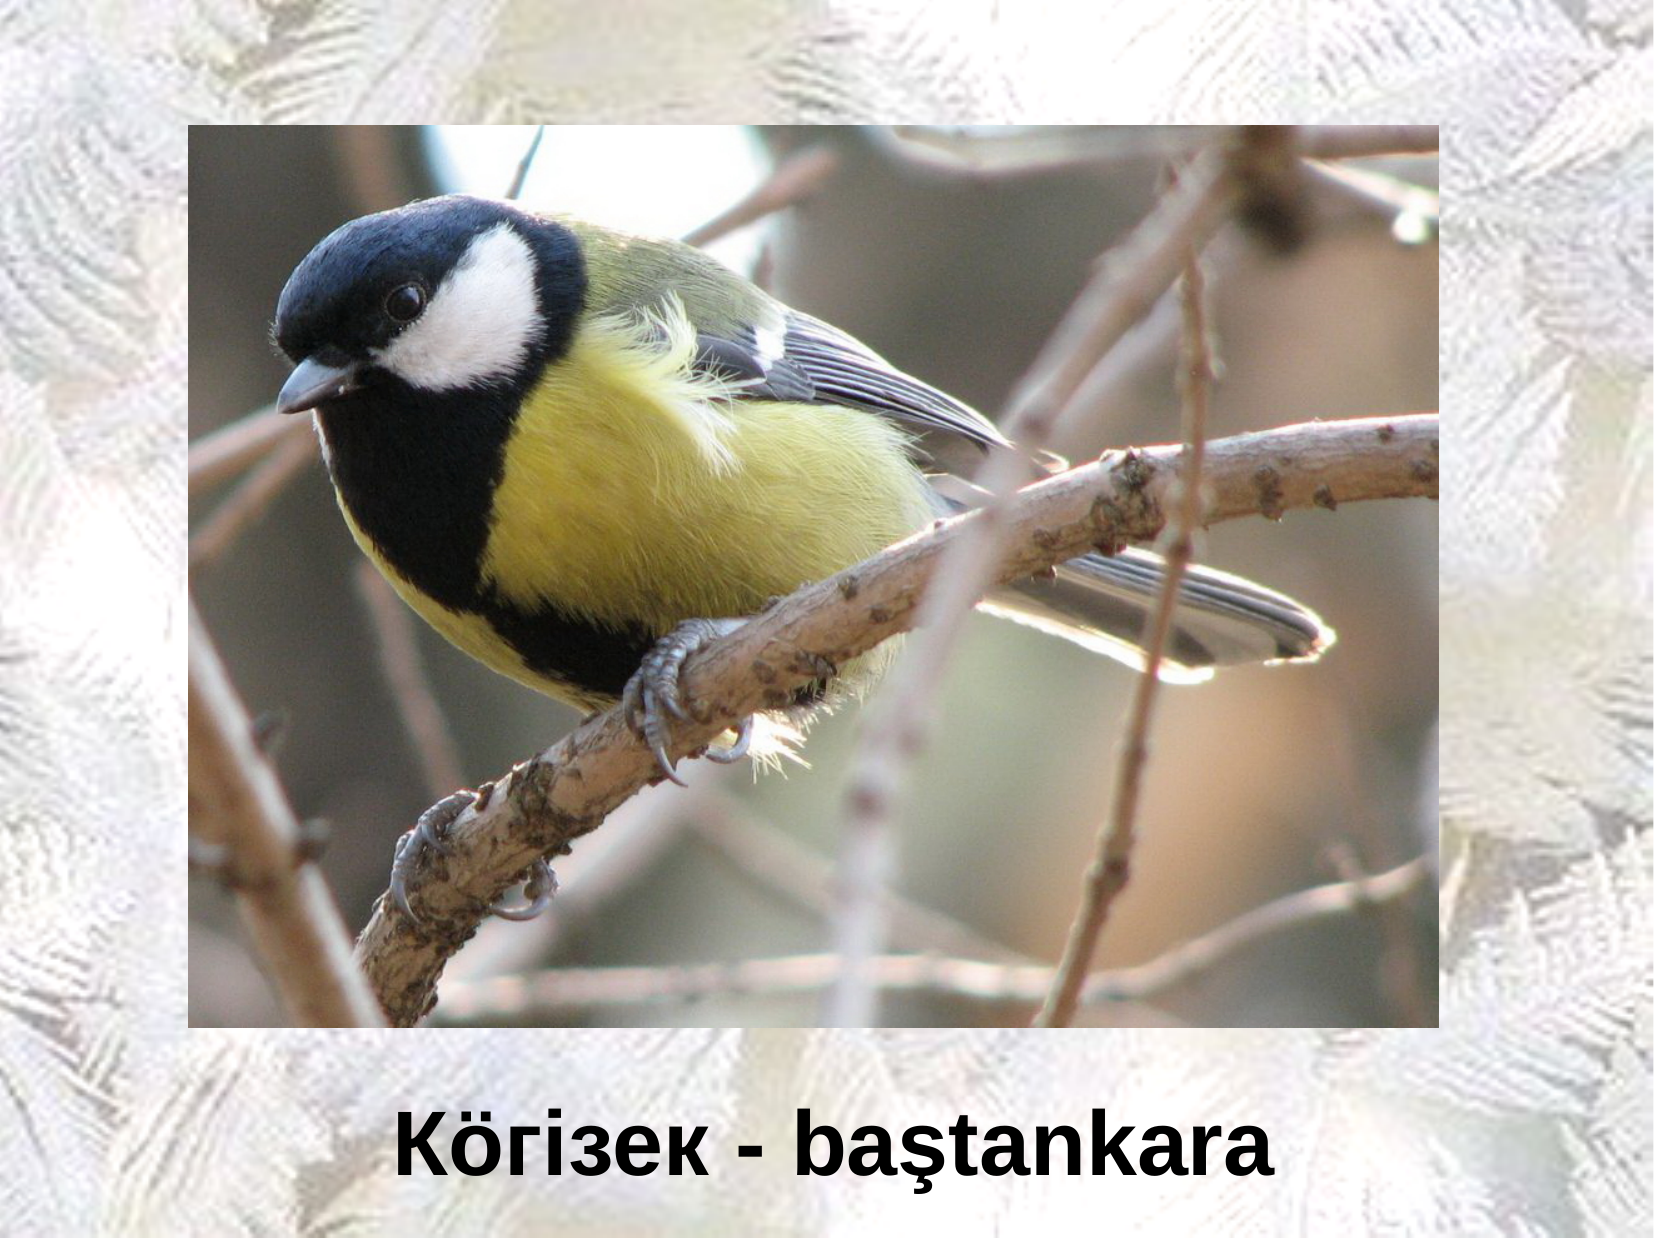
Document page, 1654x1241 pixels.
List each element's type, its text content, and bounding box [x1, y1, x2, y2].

picture [0, 0, 1654, 1238]
list Кöгізек - baştankara [357, 1075, 1337, 1199]
